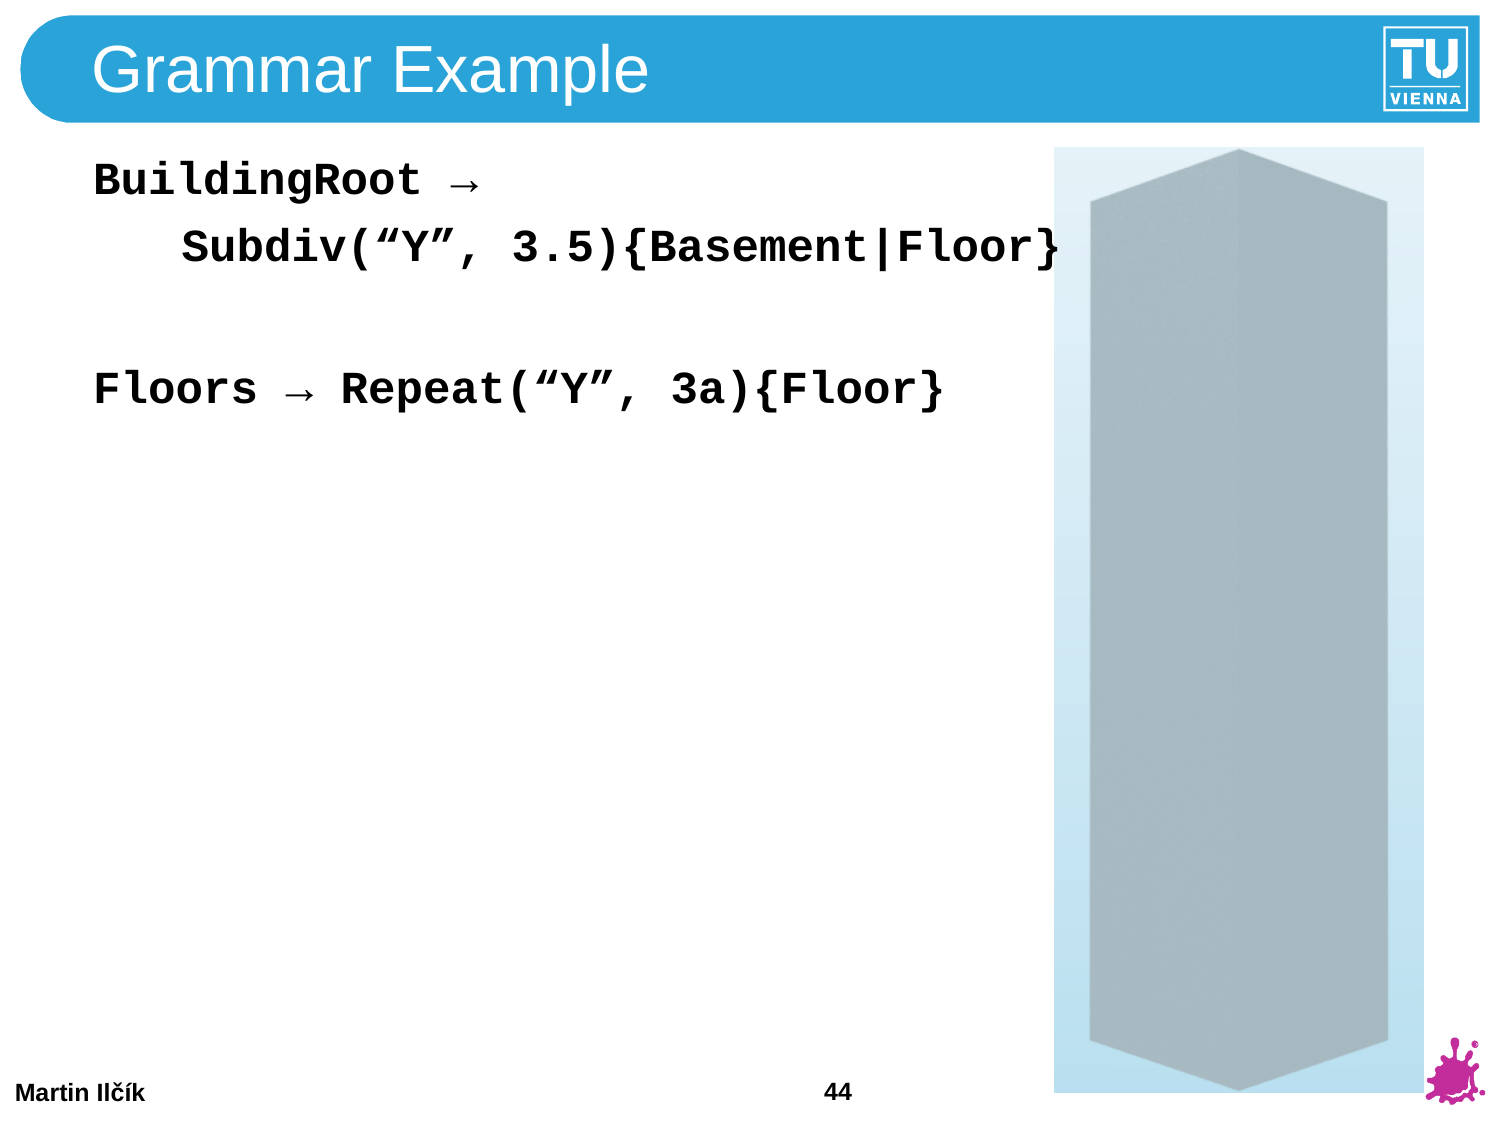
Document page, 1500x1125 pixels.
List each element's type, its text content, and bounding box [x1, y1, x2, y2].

list BuildingRoot → Subdiv(“Y”, 3.5){Basement|Floor} Floors → Repeat(“Y”, 3a){Floor} [19, 148, 1481, 1047]
picture [1054, 1047, 1424, 1093]
text_box 47 [749, 1067, 927, 1117]
title Grammar Example [76, 7, 1350, 132]
text_box Martin Ilčík [0, 1068, 617, 1117]
